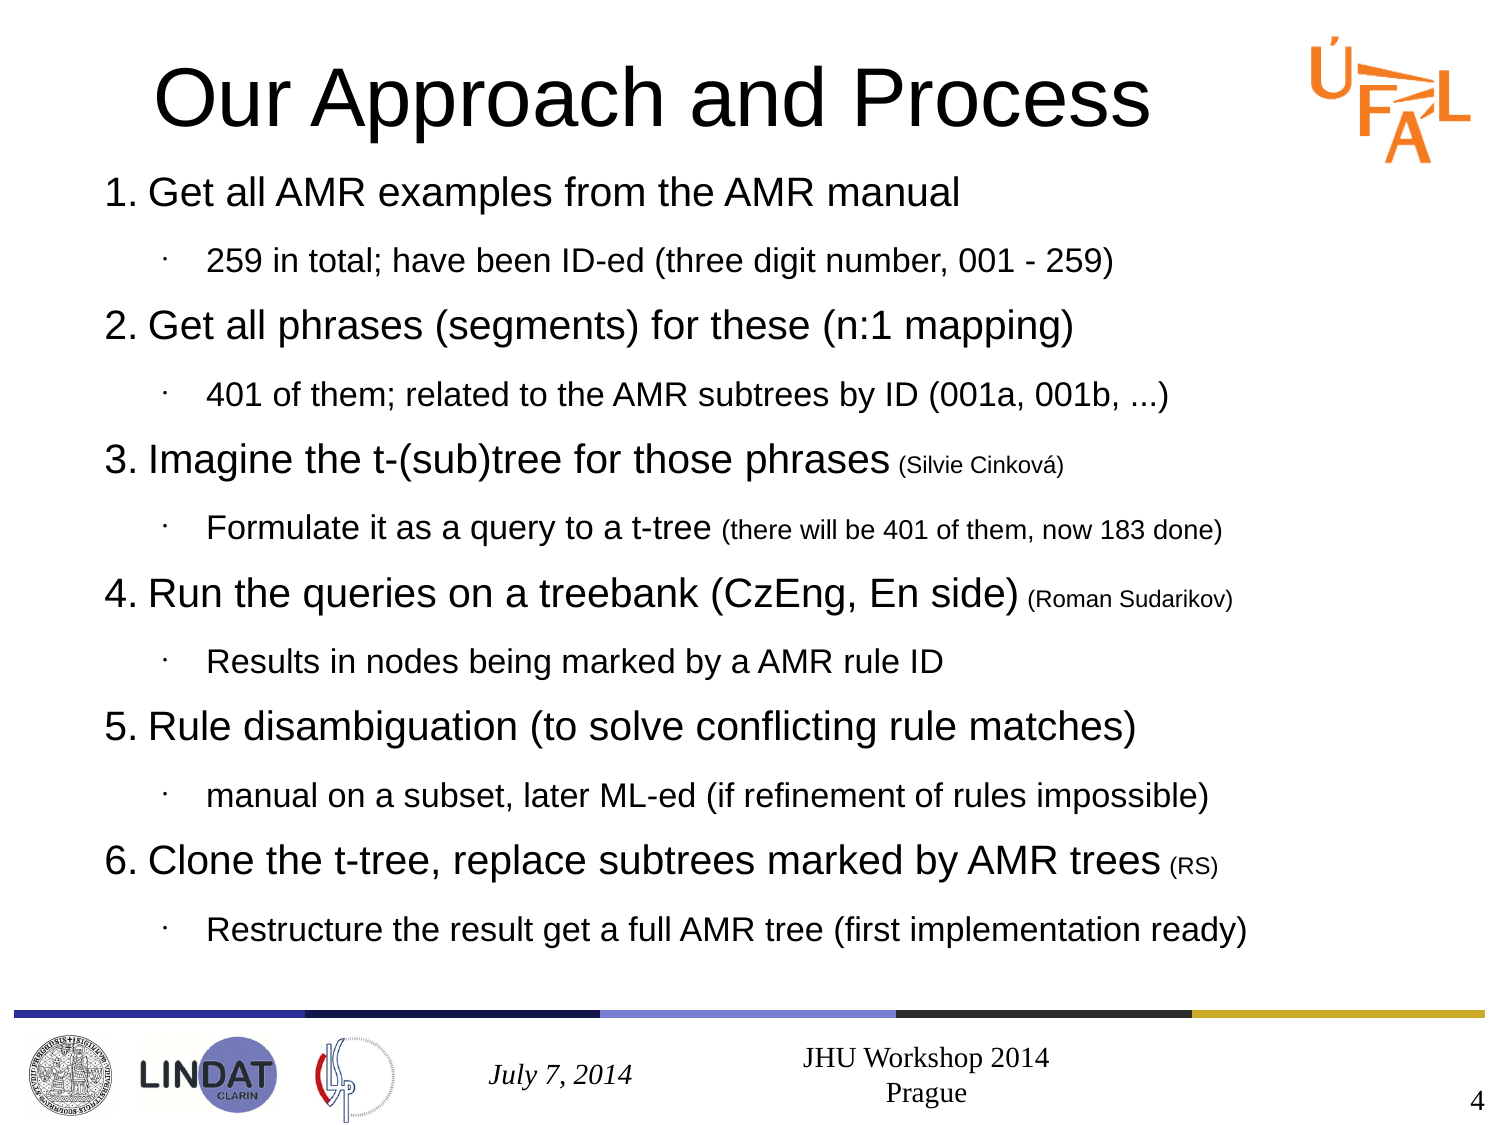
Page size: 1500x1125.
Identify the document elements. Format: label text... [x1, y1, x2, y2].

slide_number July 7, 2014 [418, 1048, 703, 1099]
picture [14, 1010, 1485, 1018]
picture [311, 1034, 397, 1125]
list Get all AMR examples from the AMR manual 259 in total; have been ID-ed (three digit number, 001 - 259) Get all phrases (segments) for these (n:1 mapping) 401 of them; related to the AMR subtrees by ID (001a, 001b, ...) Imagine the t-(sub)tree for those phrases (Silvie Cinková) Formulate it as a query to a t-tree (there will be 401 of them, now 183 done) Run the queries on a treebank (CzEng, En side) (Roman Sudarikov) Results in nodes being marked by a AMR rule ID Rule disambiguation (to solve conflicting rule matches) manual on a subset, later ML-ed (if refinement of rules impossible) Clone the t-tree, replace subtrees marked by AMR trees (RS) Restructure the result get a full AMR tree (first implementation ready) [75, 157, 1489, 957]
picture [137, 1034, 279, 1116]
title Our Approach and Process [75, 35, 1231, 157]
slide_number <number> [1149, 1073, 1500, 1125]
footer JHU Workshop 2014 Prague [755, 1031, 1099, 1113]
picture [27, 1034, 114, 1116]
picture [1311, 36, 1472, 157]
